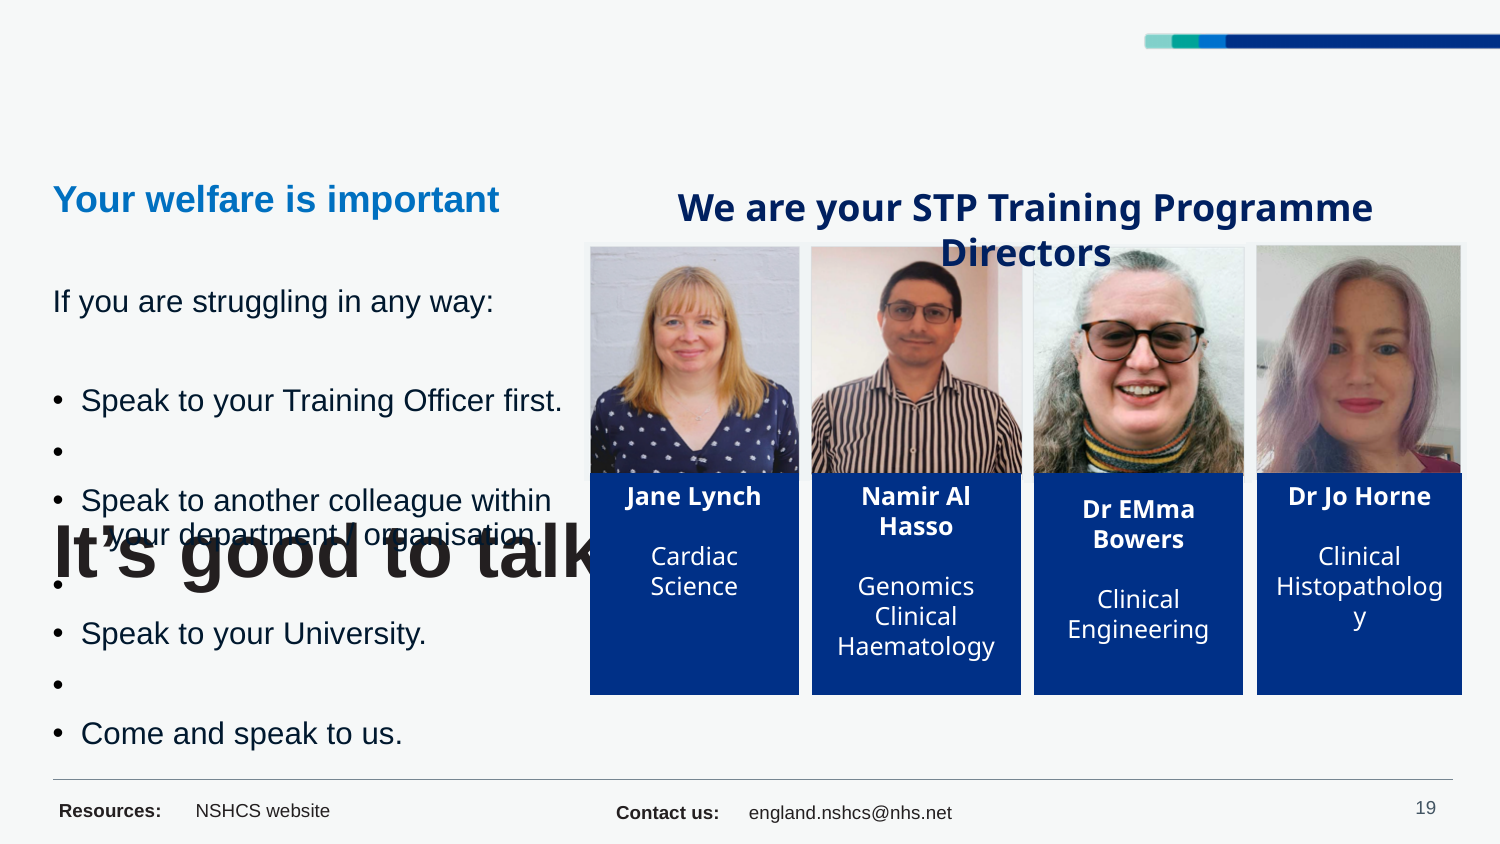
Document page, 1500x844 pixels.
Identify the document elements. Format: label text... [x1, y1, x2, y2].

text_box Jane Lynch Cardiac Science [590, 473, 799, 695]
text_box england.nshcs@nhs.net [746, 793, 1099, 832]
text_box Dr Jo Horne Clinical Histopathology [1257, 473, 1462, 695]
text_box Resources: [44, 790, 180, 829]
title It’s good to talk [49, 34, 1453, 142]
text_box NSHCS website [180, 790, 380, 829]
picture [948, 244, 959, 261]
text_box Contact us: [600, 793, 746, 832]
text_box We are your STP Training Programme Directors [594, 176, 1458, 238]
picture [584, 242, 1467, 483]
text_box Dr EMma Bowers Clinical Engineering [1034, 473, 1243, 695]
text_box Your welfare is important If you are struggling in any way: Speak to your Training Officer first. Speak to another colleague within your department / organisation. Speak to your University. Come and speak to us. [42, 175, 587, 755]
text_box Namir Al Hasso Genomics Clinical Haematology [812, 473, 1021, 695]
